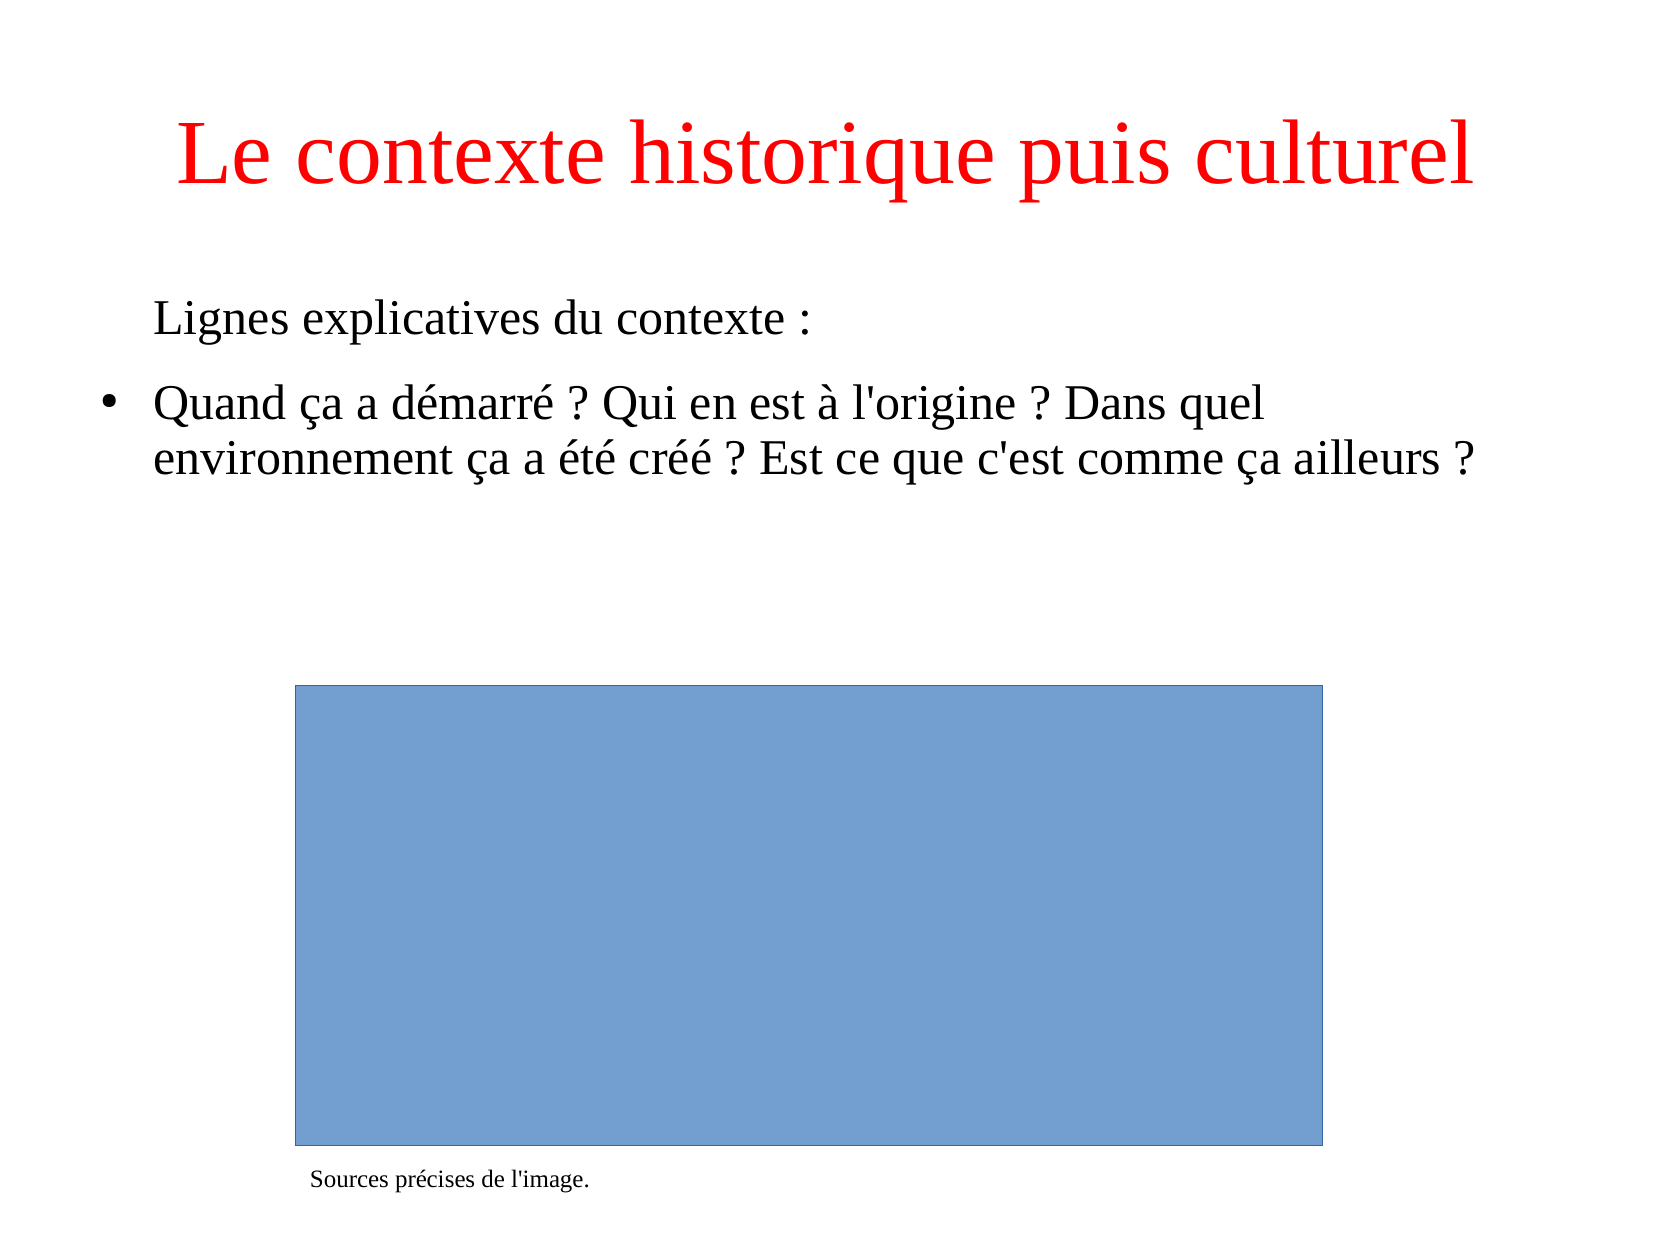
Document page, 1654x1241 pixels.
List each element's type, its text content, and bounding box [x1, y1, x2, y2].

list Lignes explicatives du contexte : Quand ça a démarré ? Qui en est à l'origine ? Dans quel environnement ça a été créé ? Est ce que c'est comme ça ailleurs ? [82, 290, 1571, 1010]
title Le contexte historique puis culturel [82, 49, 1571, 257]
text_box Sources précises de l'image. [295, 1157, 945, 1229]
text_box [295, 685, 1323, 1146]
